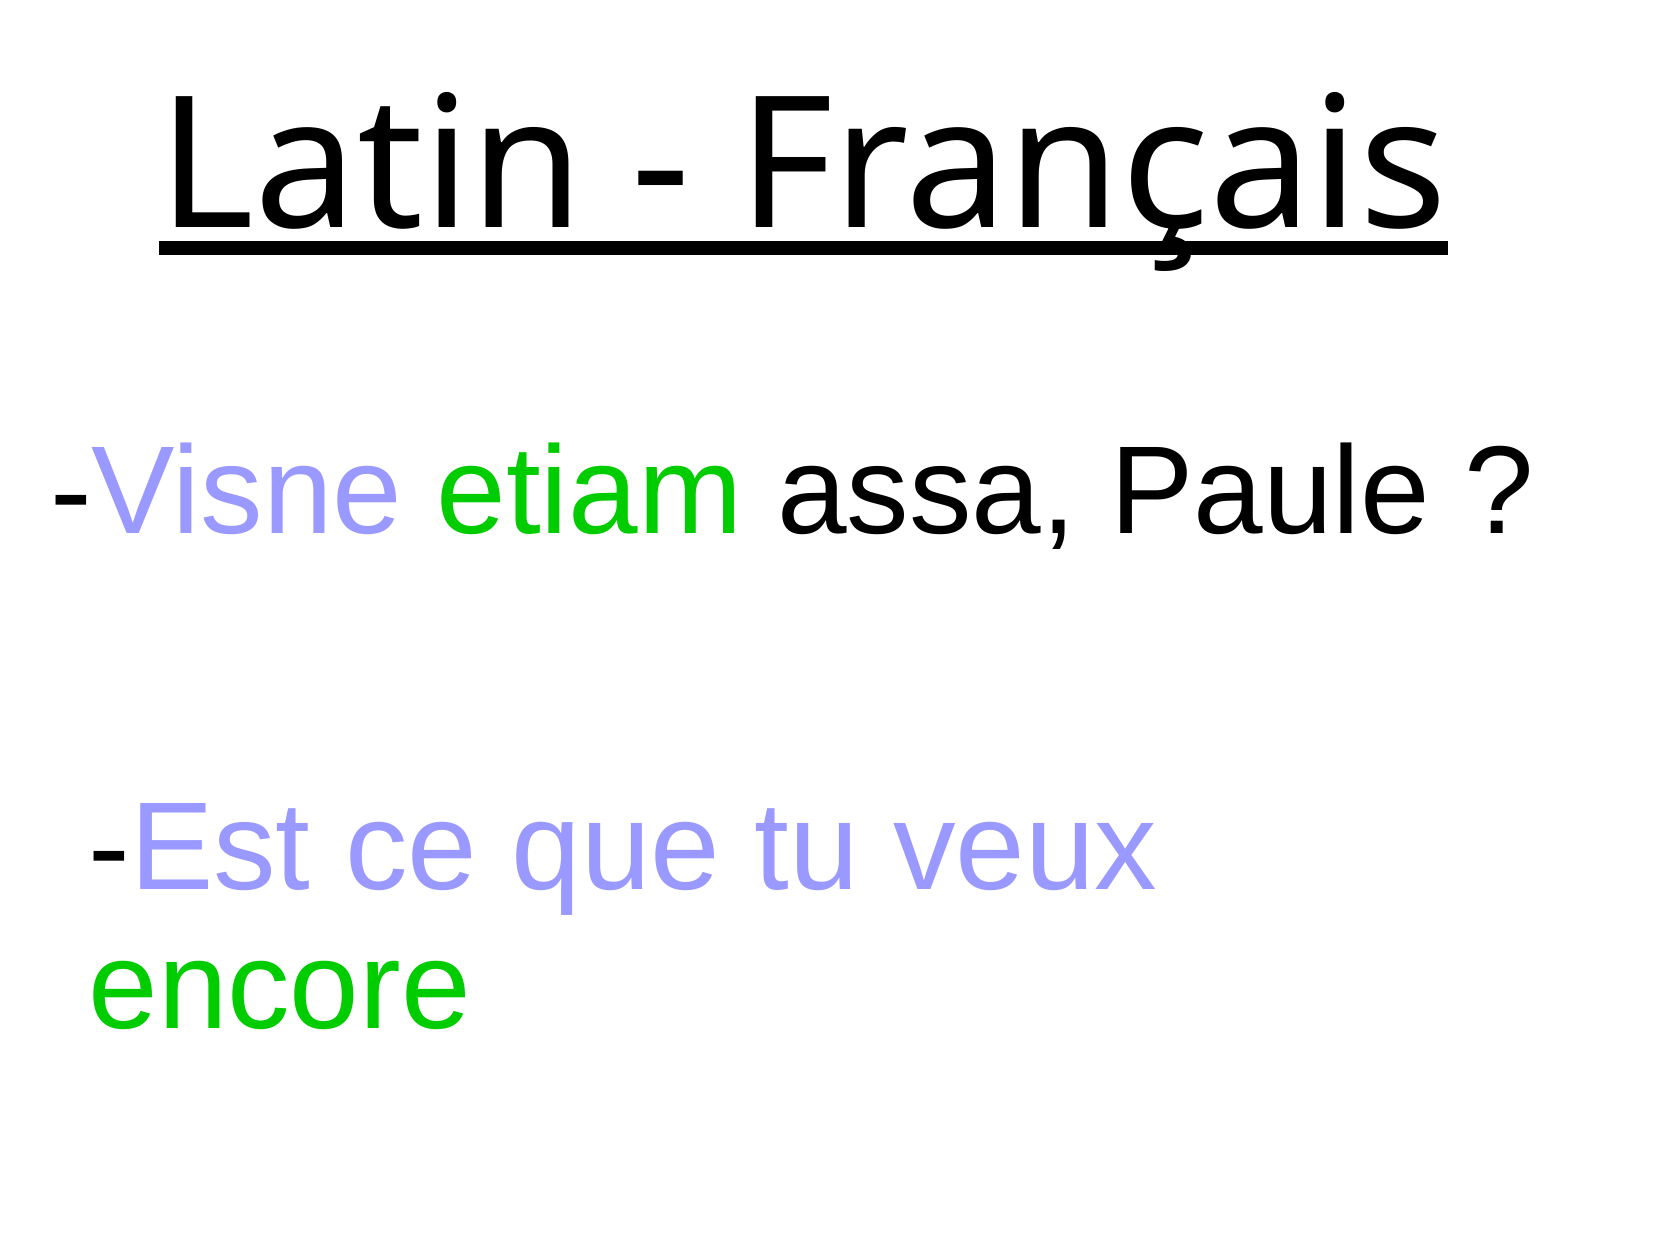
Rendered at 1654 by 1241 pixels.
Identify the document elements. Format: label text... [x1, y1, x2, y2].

text_box -Est ce que tu veux encore [73, 768, 1503, 1063]
title Latin - Français [59, 51, 1548, 261]
text_box -Visne etiam assa, Paule ? [35, 413, 1551, 568]
